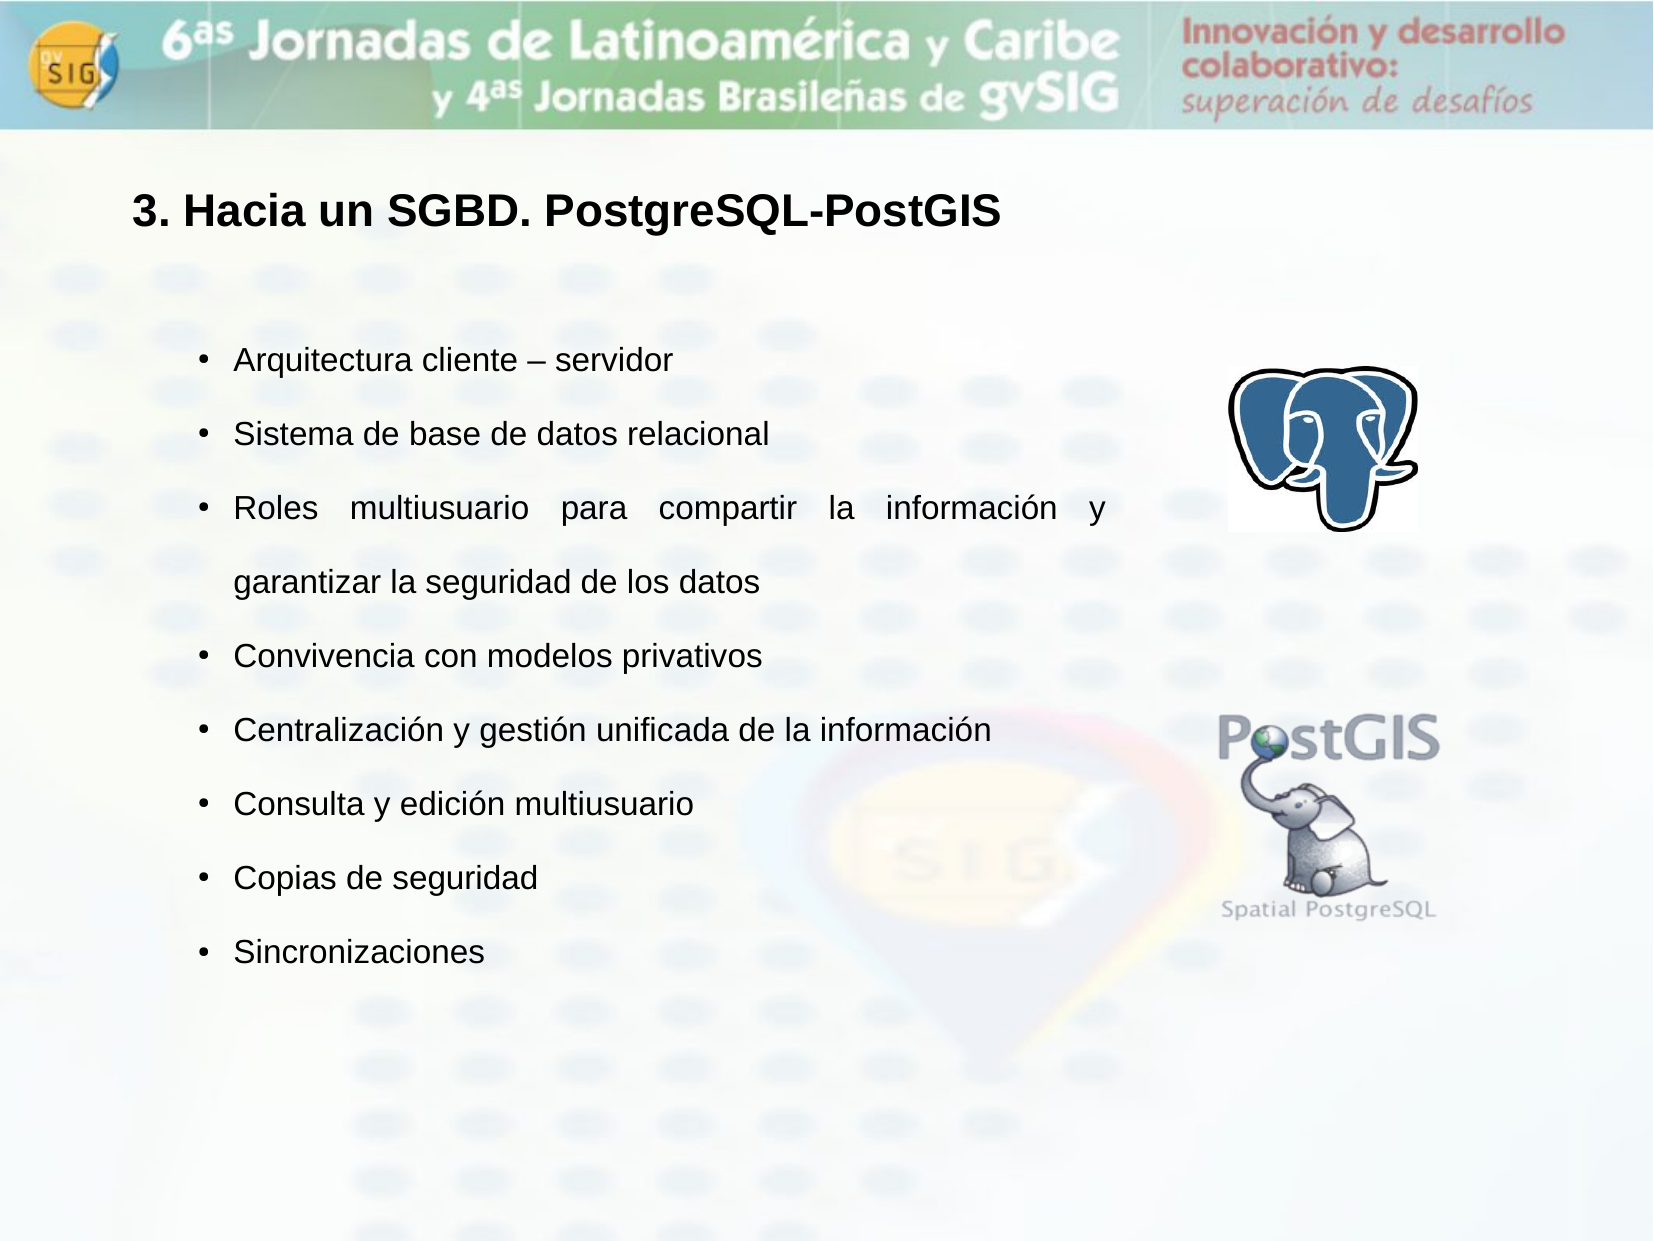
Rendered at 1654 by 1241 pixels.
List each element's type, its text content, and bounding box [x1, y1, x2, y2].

picture [0, 0, 1653, 1241]
text_box Arquitectura cliente – servidor Sistema de base de datos relacional Roles multiusuario para compartir la información y garantizar la seguridad de los datos Convivencia con modelos privativos Centralización y gestión unificada de la información Consulta y edición multiusuario Copias de seguridad Sincronizaciones [147, 297, 1123, 1180]
text_box 3. Hacia un SGBD. PostgreSQL-PostGIS [118, 177, 1300, 244]
